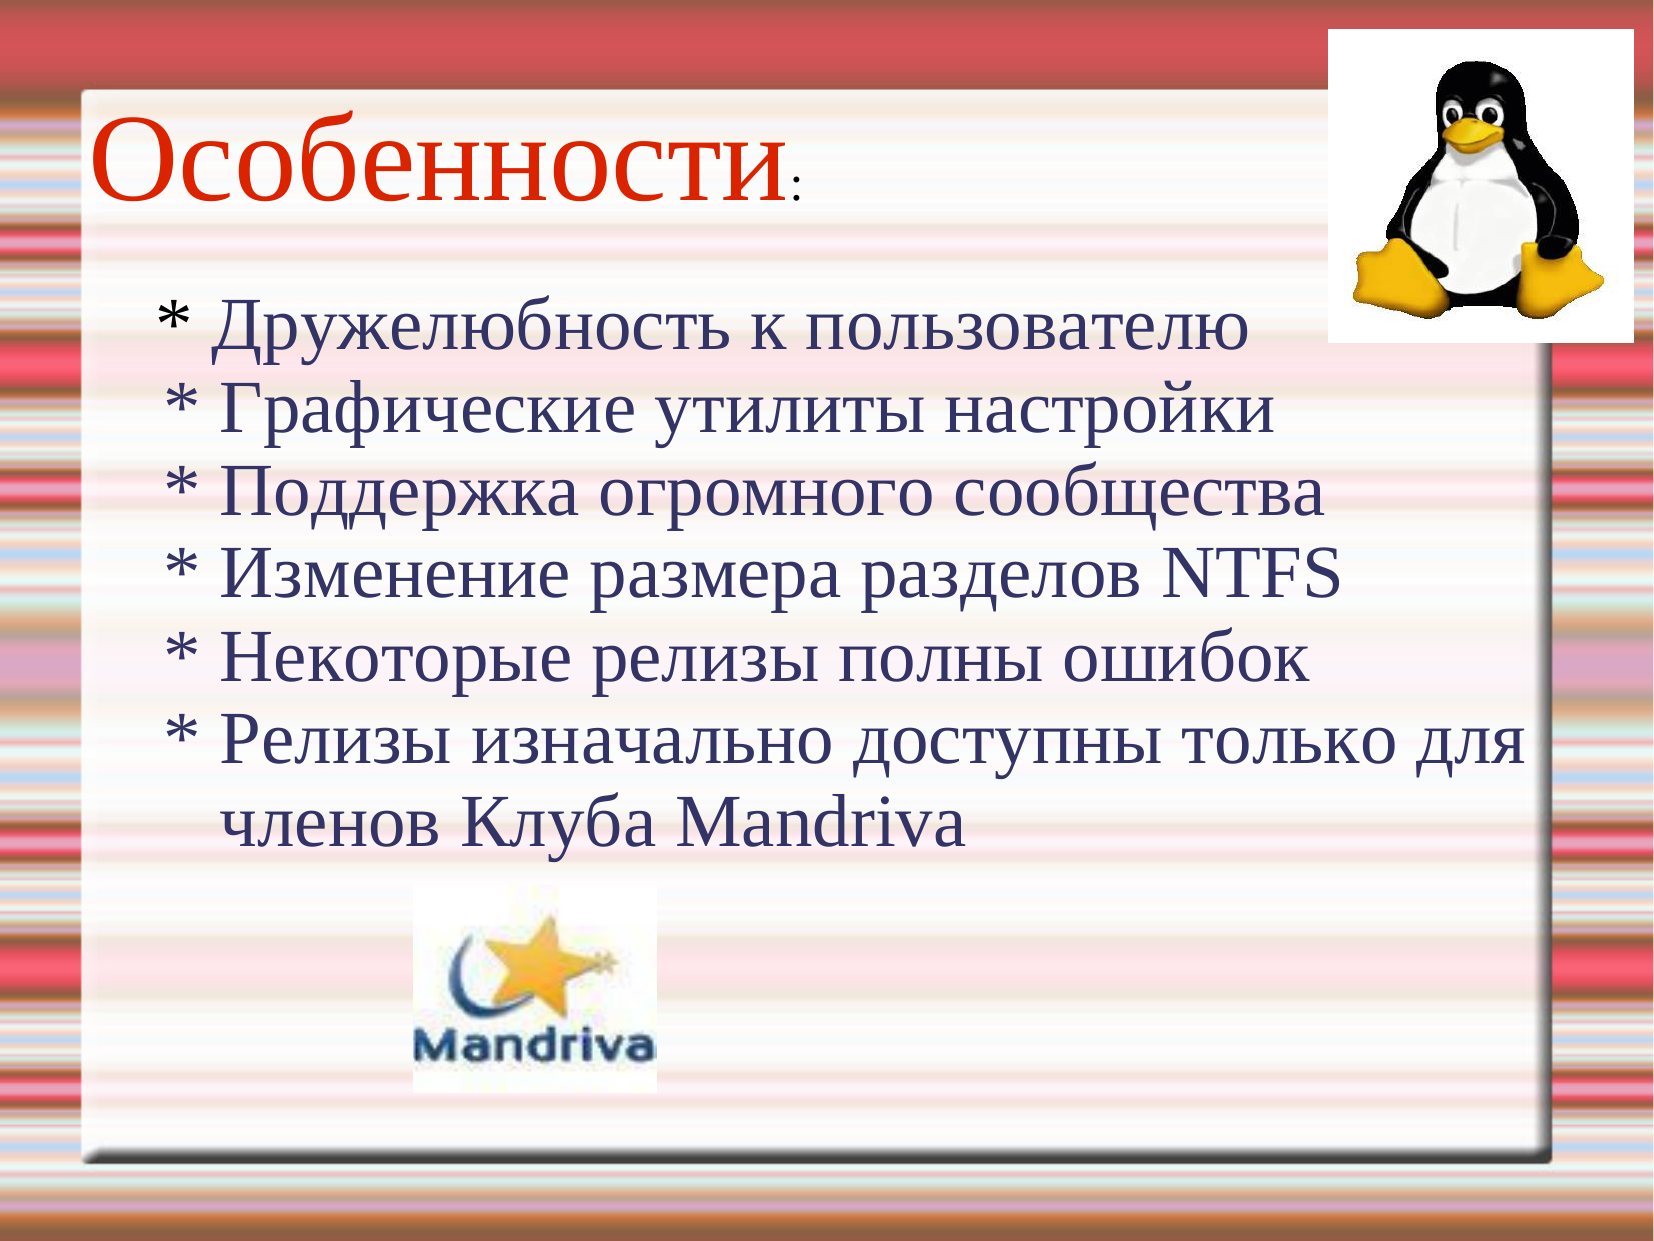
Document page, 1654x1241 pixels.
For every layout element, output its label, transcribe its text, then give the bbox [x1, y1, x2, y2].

picture [0, 0, 1654, 1241]
text_box Особенности: * Дружелюбность к пользователю * Графические утилиты настройки * Поддержка огромного сообщества * Изменение размера разделов NTFS * Некоторые релизы полны ошибок * Релизы изначально доступны только для членов Клуба Mandriva [88, 88, 1536, 1152]
